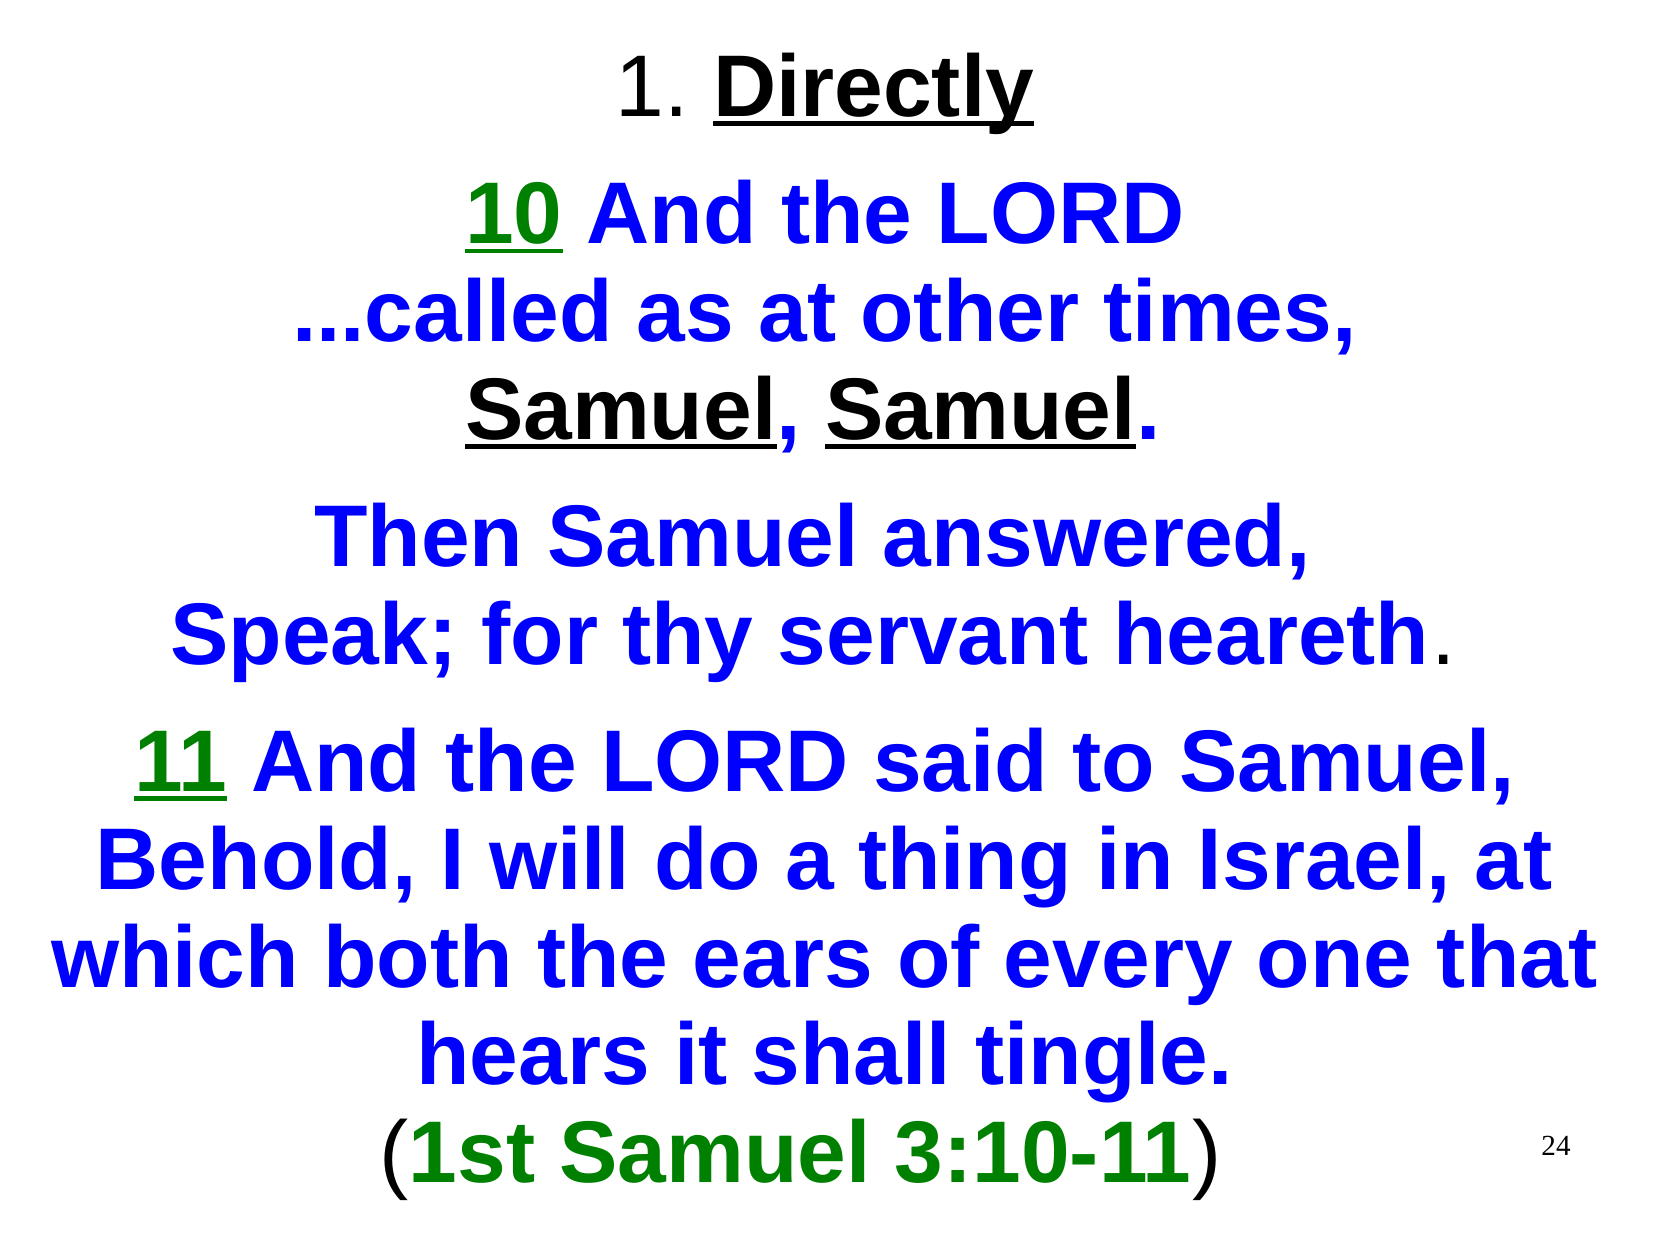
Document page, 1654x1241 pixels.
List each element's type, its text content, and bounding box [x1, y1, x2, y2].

list 1. Directly 10 And the LORD ...called as at other times, Samuel, Samuel. Then Samuel answered, Speak; for thy servant heareth. 11 And the LORD said to Samuel, Behold, I will do a thing in Israel, at which both the ears of every one that hears it shall tingle. (1st Samuel 3:10-11) [37, 37, 1613, 1238]
